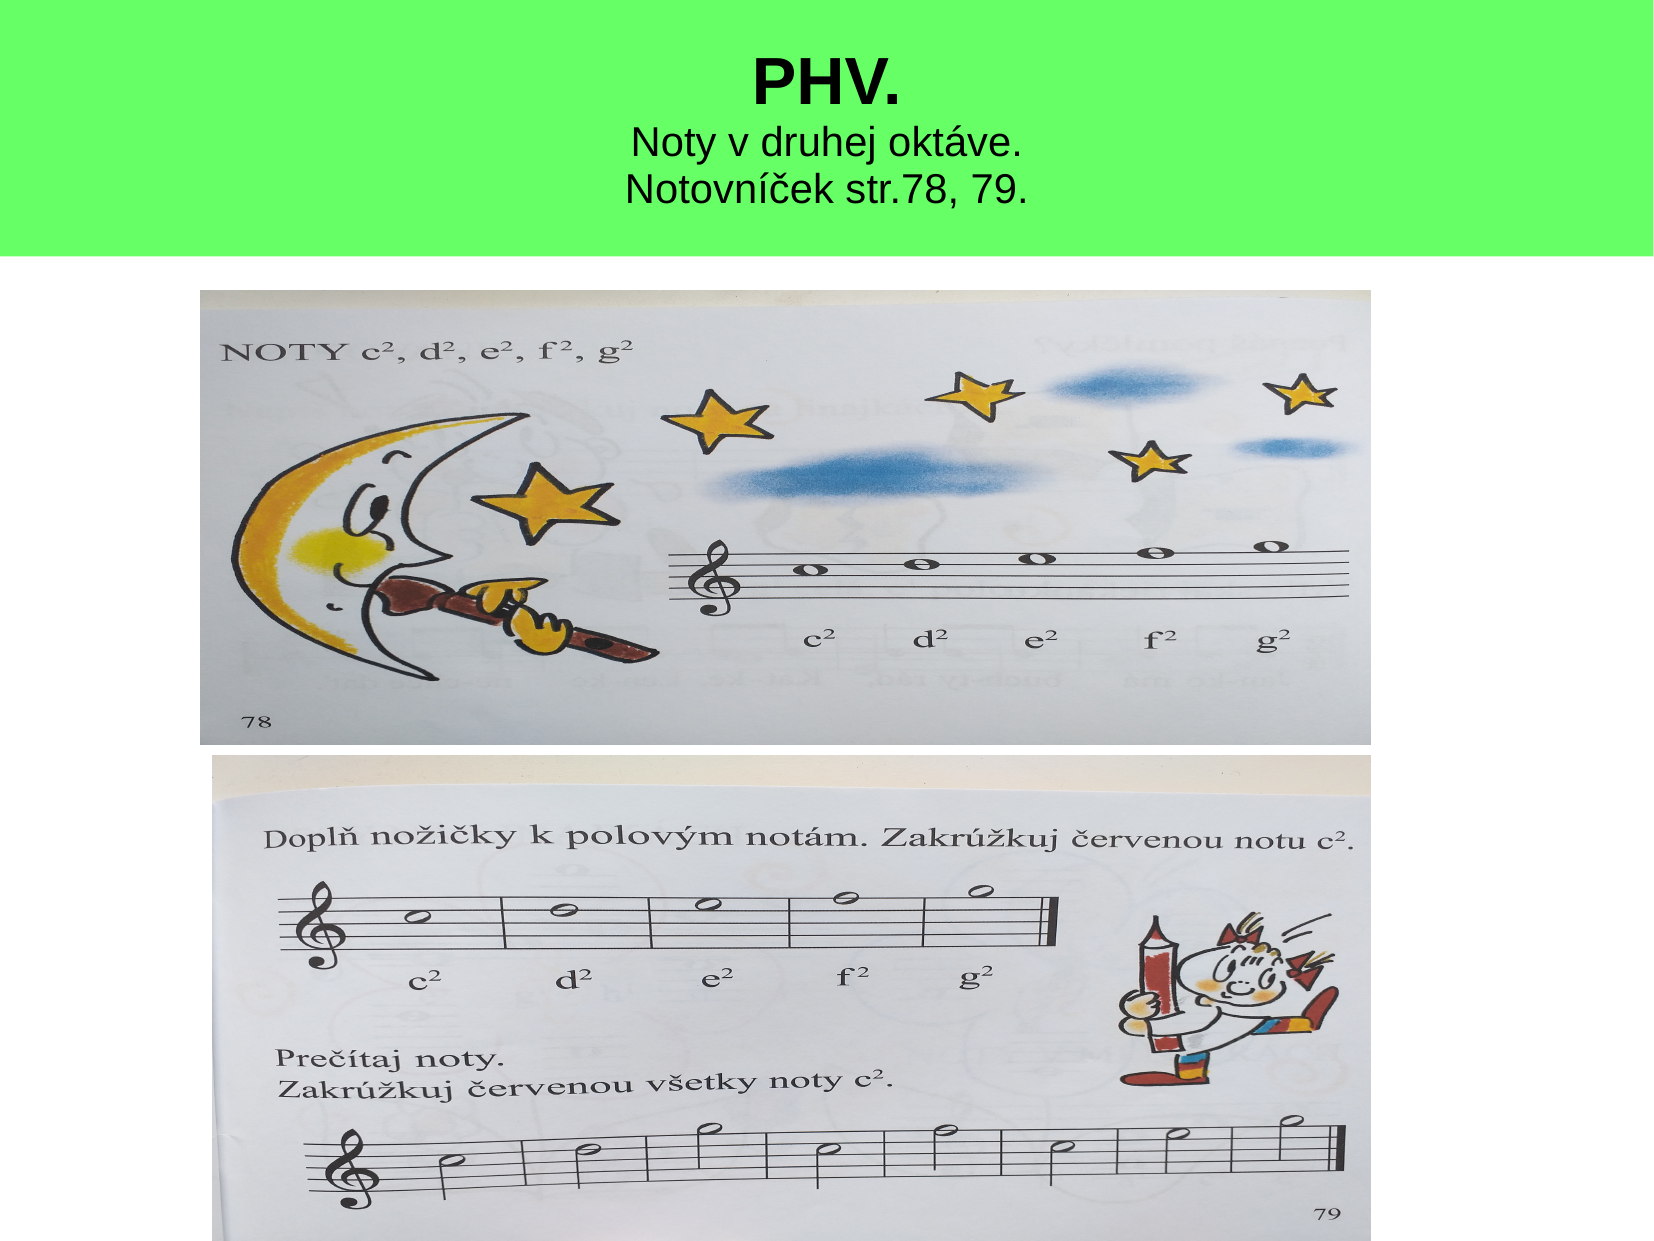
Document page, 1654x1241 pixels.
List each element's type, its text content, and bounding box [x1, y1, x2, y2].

picture [212, 755, 1371, 1241]
picture [200, 290, 1371, 745]
title PHV. Noty v druhej oktáve. Notovníček str.78, 79. [0, 0, 1654, 257]
